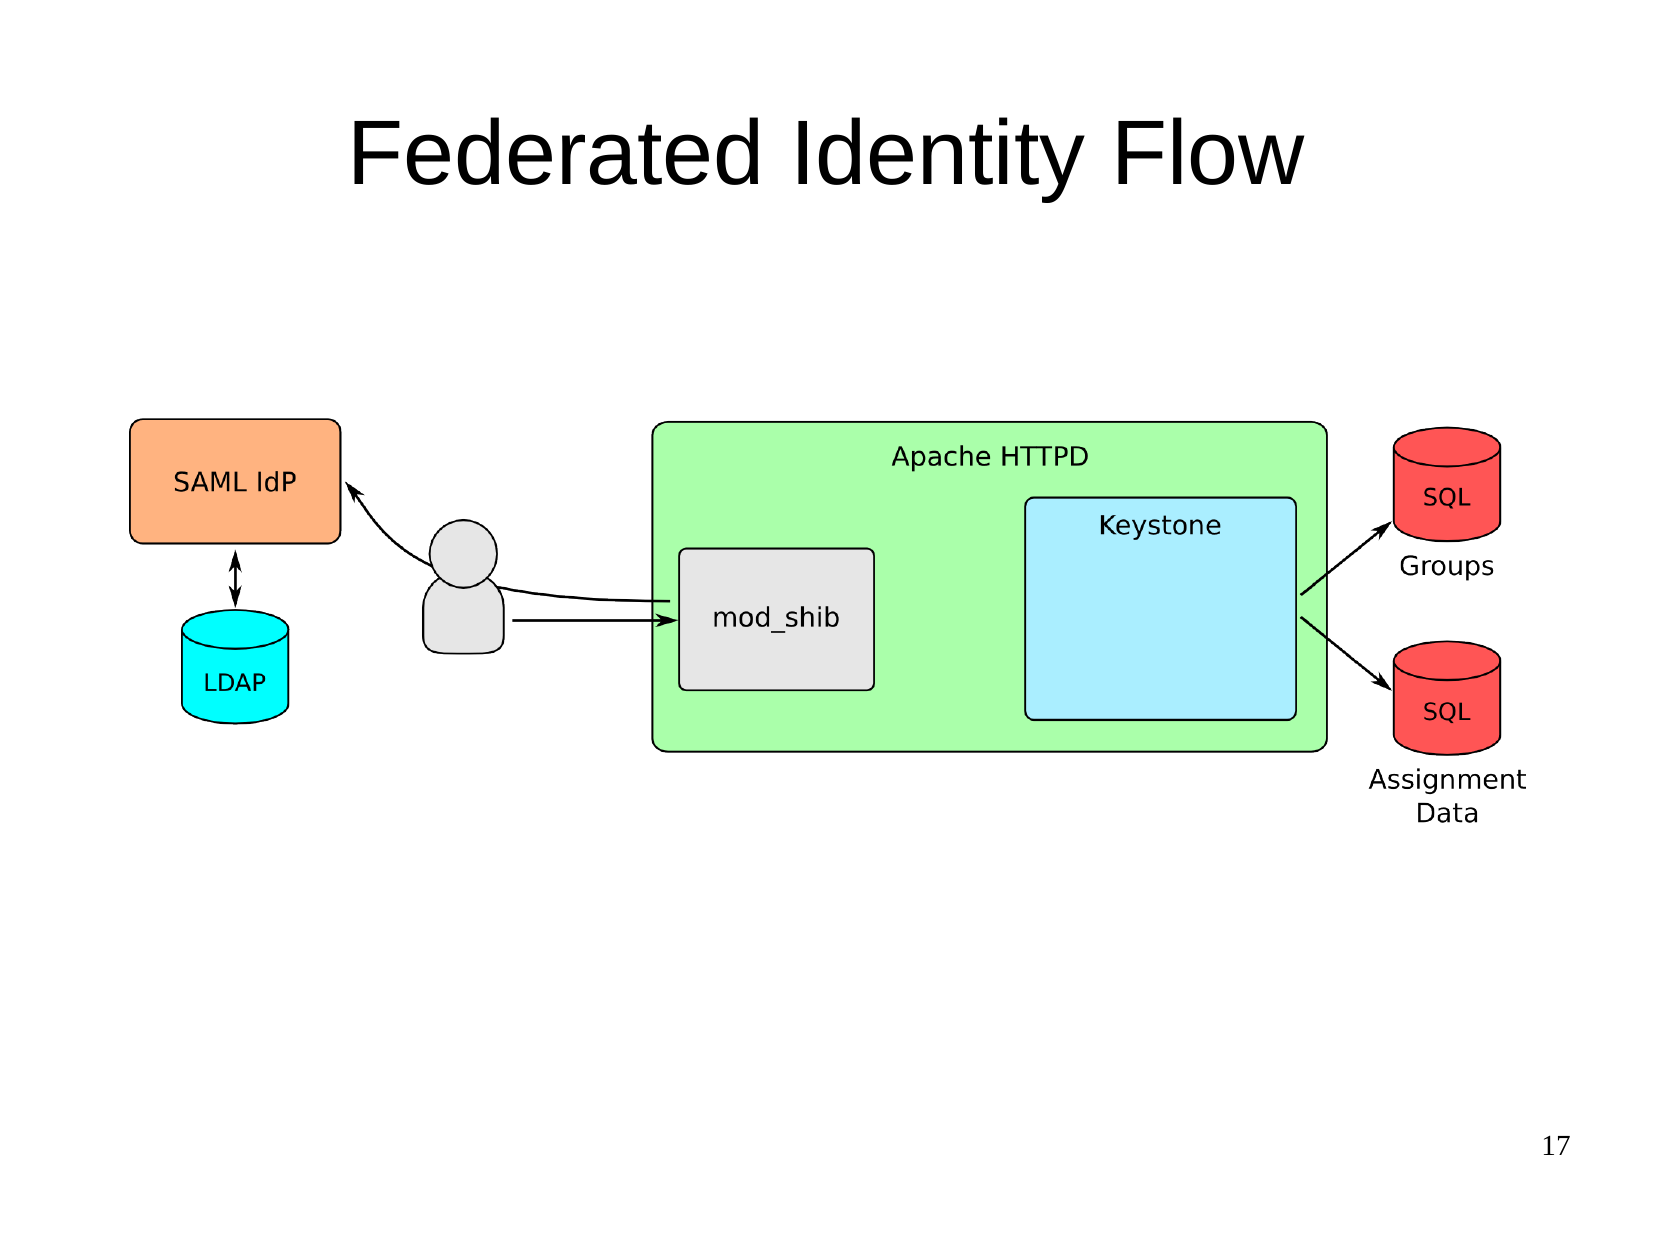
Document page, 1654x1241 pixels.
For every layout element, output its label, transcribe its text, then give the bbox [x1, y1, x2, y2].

picture [97, 367, 1557, 873]
title Federated Identity Flow [82, 49, 1571, 257]
